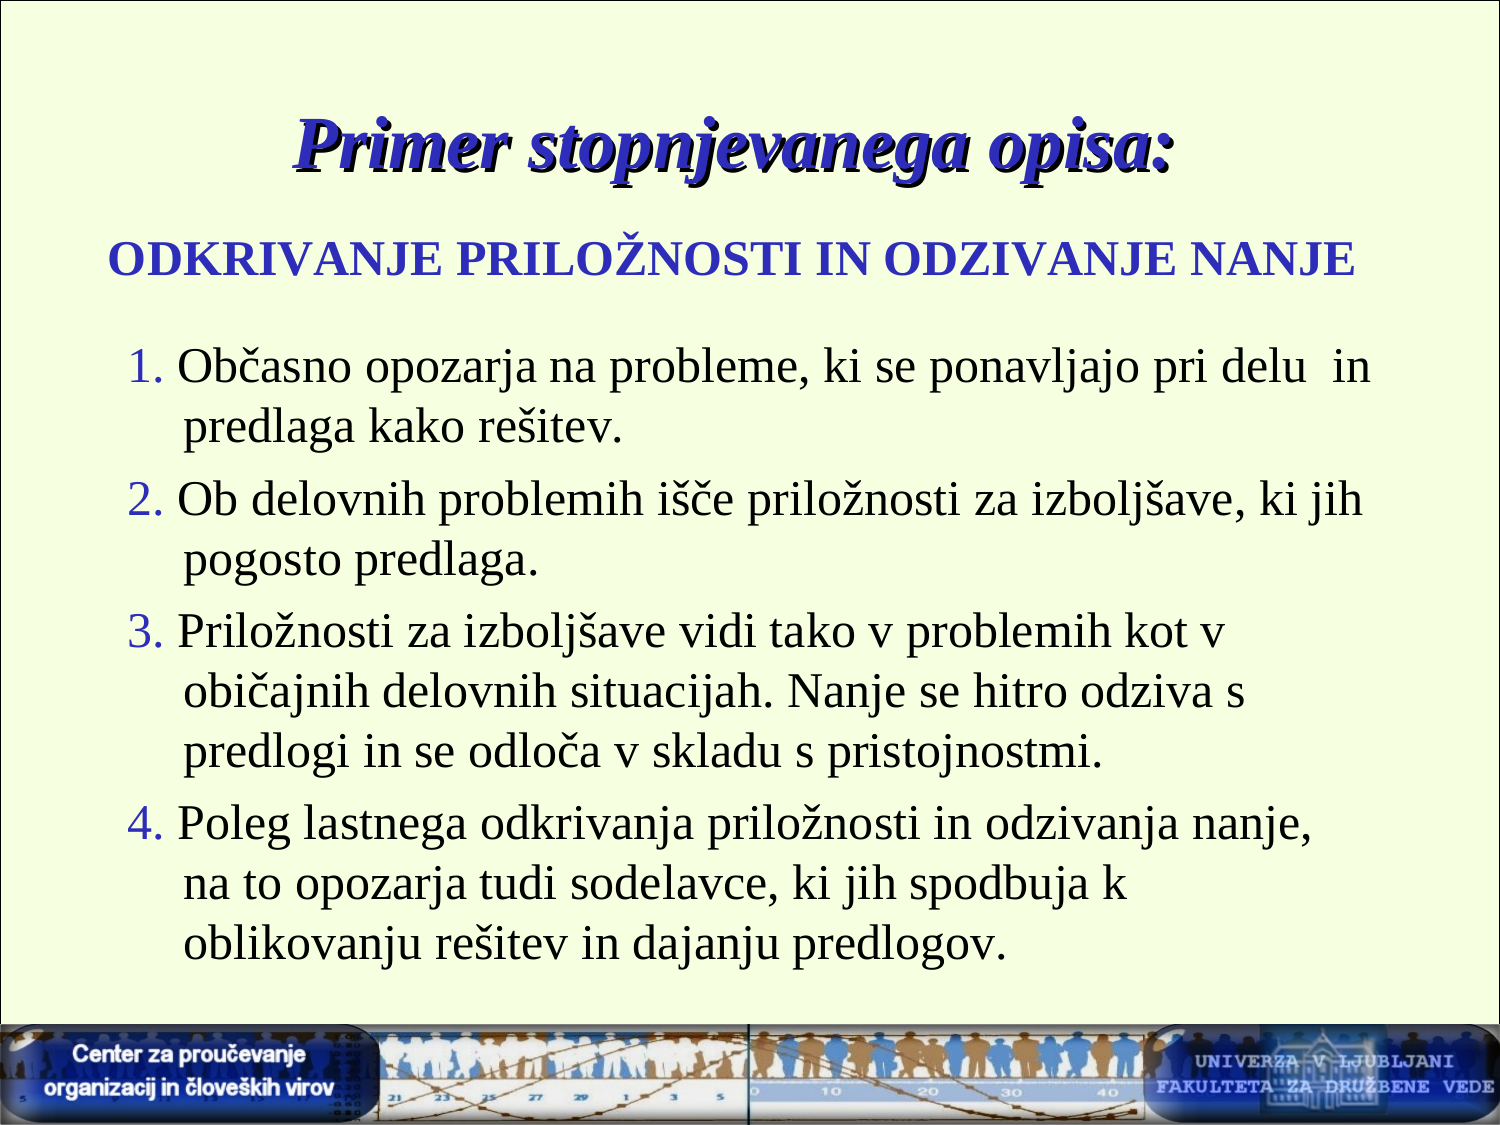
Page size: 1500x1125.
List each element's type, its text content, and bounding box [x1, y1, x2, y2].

title Primer stopnjevanega opisa: ODKRIVANJE PRILOŽNOSTI IN ODZIVANJE NANJE [37, 86, 1450, 302]
picture [0, 1024, 1500, 1125]
list 1. Občasno opozarja na probleme, ki se ponavljajo pri delu in predlaga kako rešitev. 2. Ob delovnih problemih išče priložnosti za izboljšave, ki jih pogosto predlaga. 3. Priložnosti za izboljšave vidi tako v problemih kot v običajnih delovnih situacijah. Nanje se hitro odziva s predlogi in se odloča v skladu s pristojnostmi. 4. Poleg lastnega odkrivanja priložnosti in odzivanja nanje, na to opozarja tudi sodelavce, ki jih spodbuja k oblikovanju rešitev in dajanju predlogov. [112, 324, 1388, 1001]
